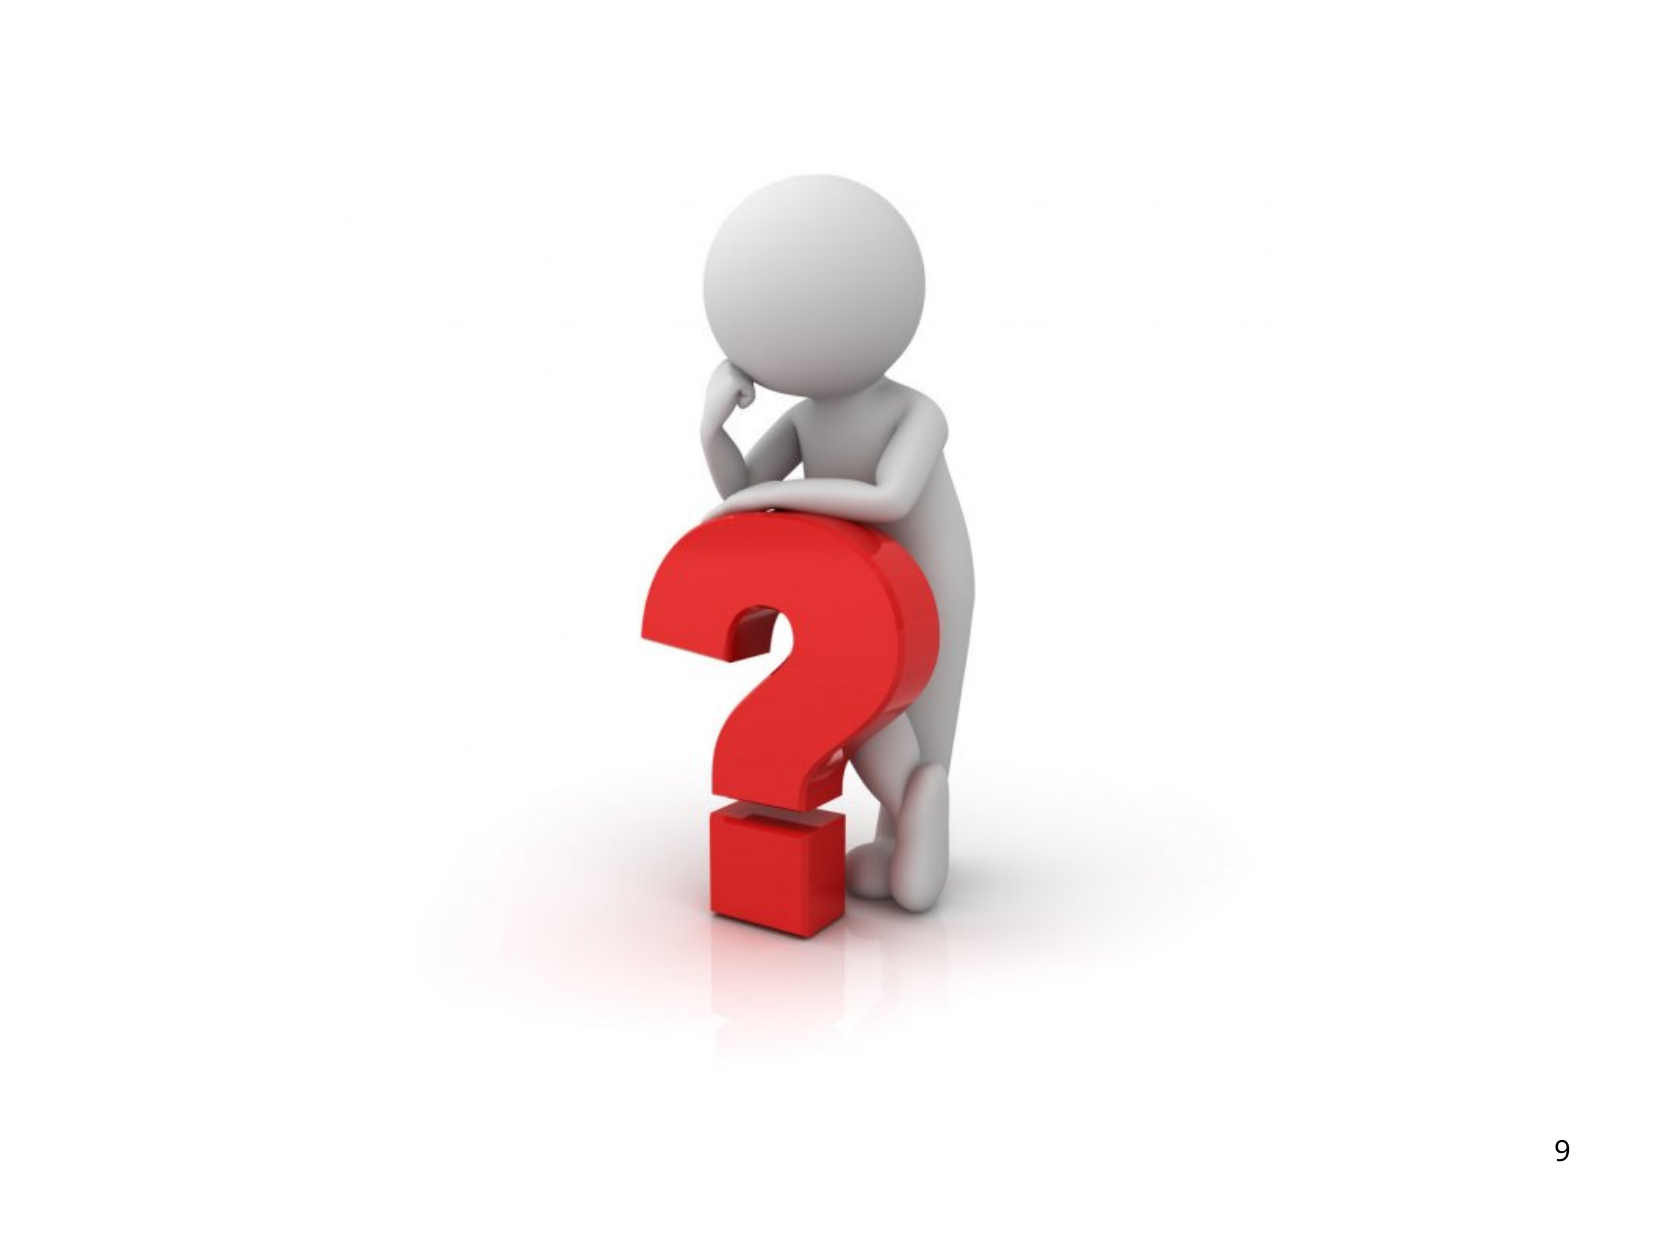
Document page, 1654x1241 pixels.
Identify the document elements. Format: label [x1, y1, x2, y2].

picture [338, 129, 1276, 1068]
